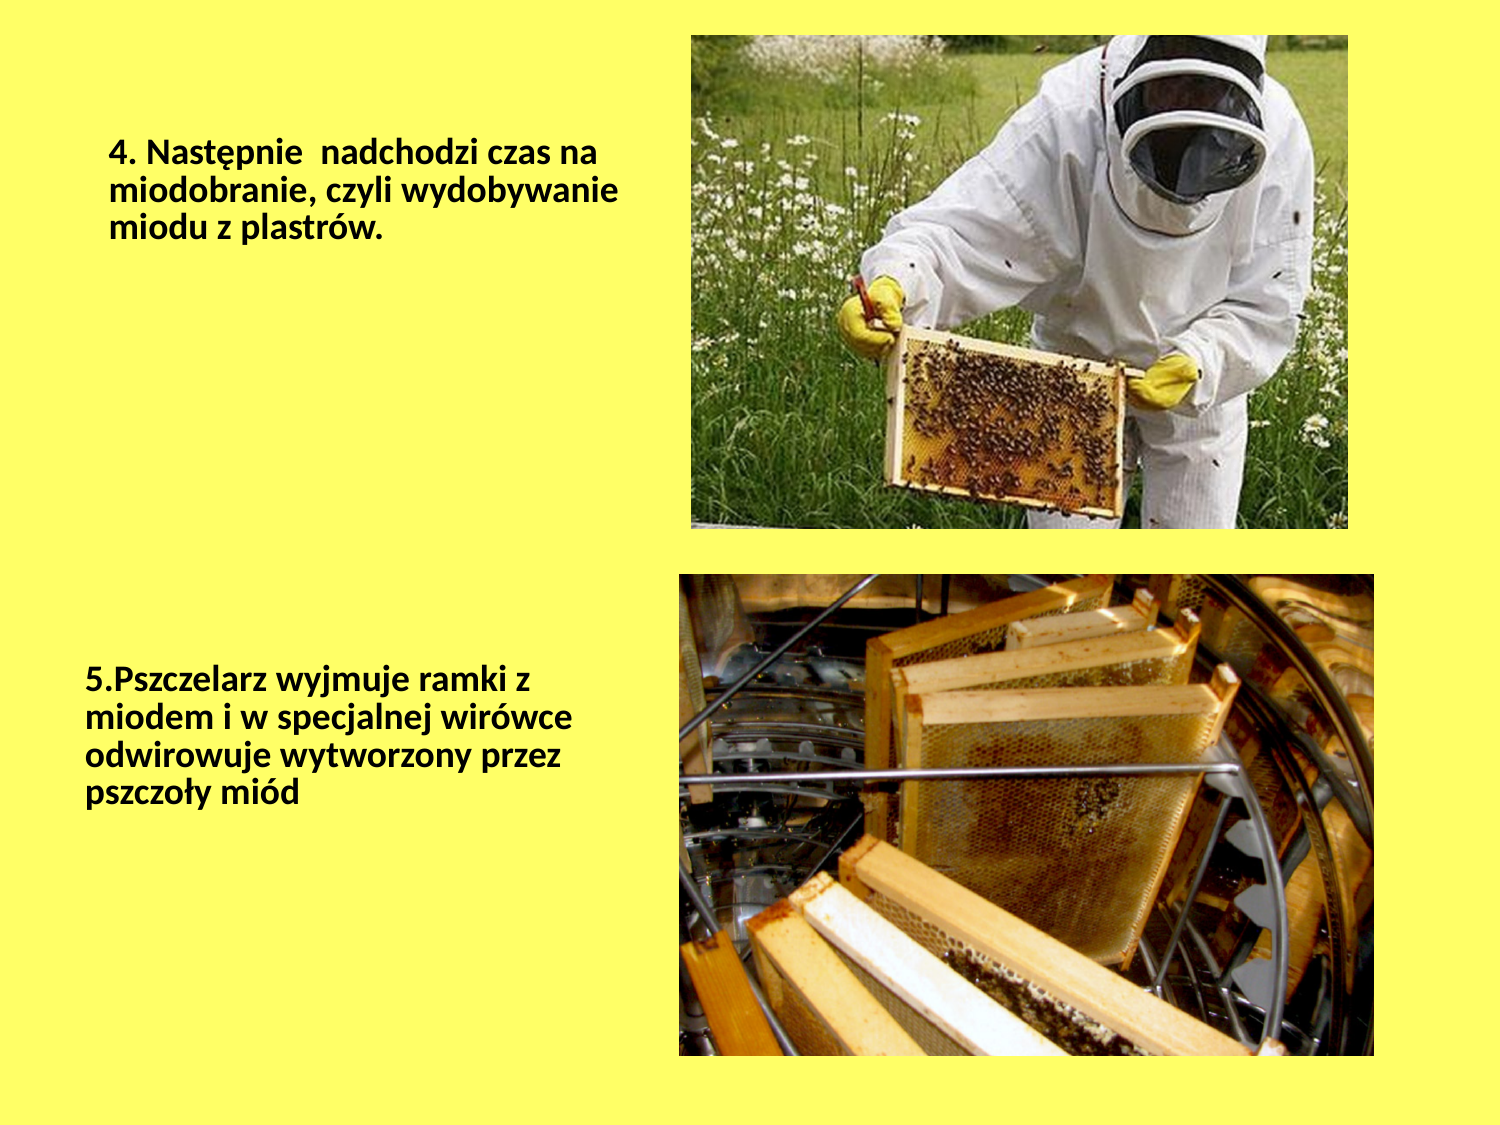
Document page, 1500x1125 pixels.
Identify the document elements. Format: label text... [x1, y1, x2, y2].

picture [679, 574, 1374, 1056]
text_box 5.Pszczelarz wyjmuje ramki z miodem i w specjalnej wirówce odwirowuje wytworzony przez pszczoły miód [70, 656, 598, 823]
text_box 4. Następnie nadchodzi czas na miodobranie, czyli wydobywanie miodu z plastrów. [93, 128, 645, 258]
picture [691, 35, 1348, 529]
